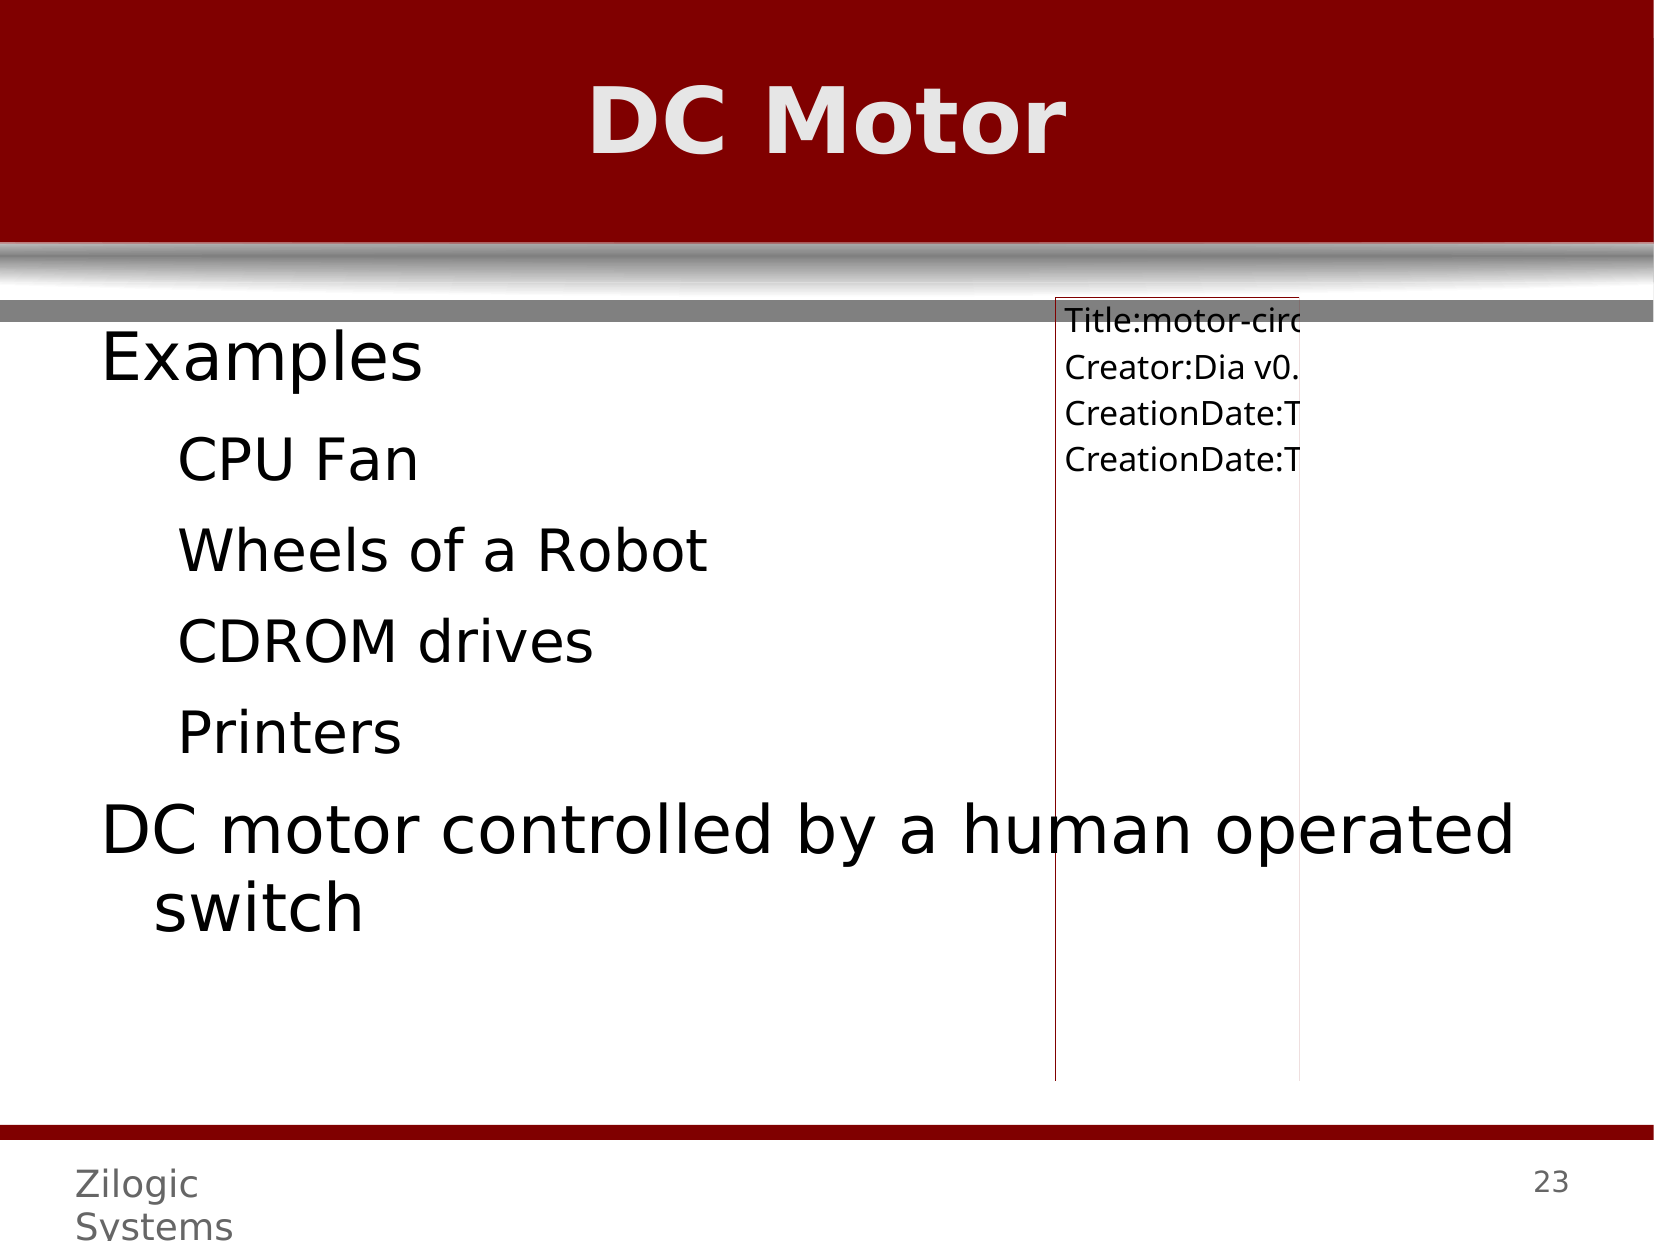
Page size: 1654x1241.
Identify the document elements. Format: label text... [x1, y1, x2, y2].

list Examples CPU Fan Wheels of a Robot CDROM drives Printers DC motor controlled by a human operated switch [82, 318, 809, 1094]
picture [1053, 295, 1300, 1081]
title DC Motor [82, 18, 1571, 226]
